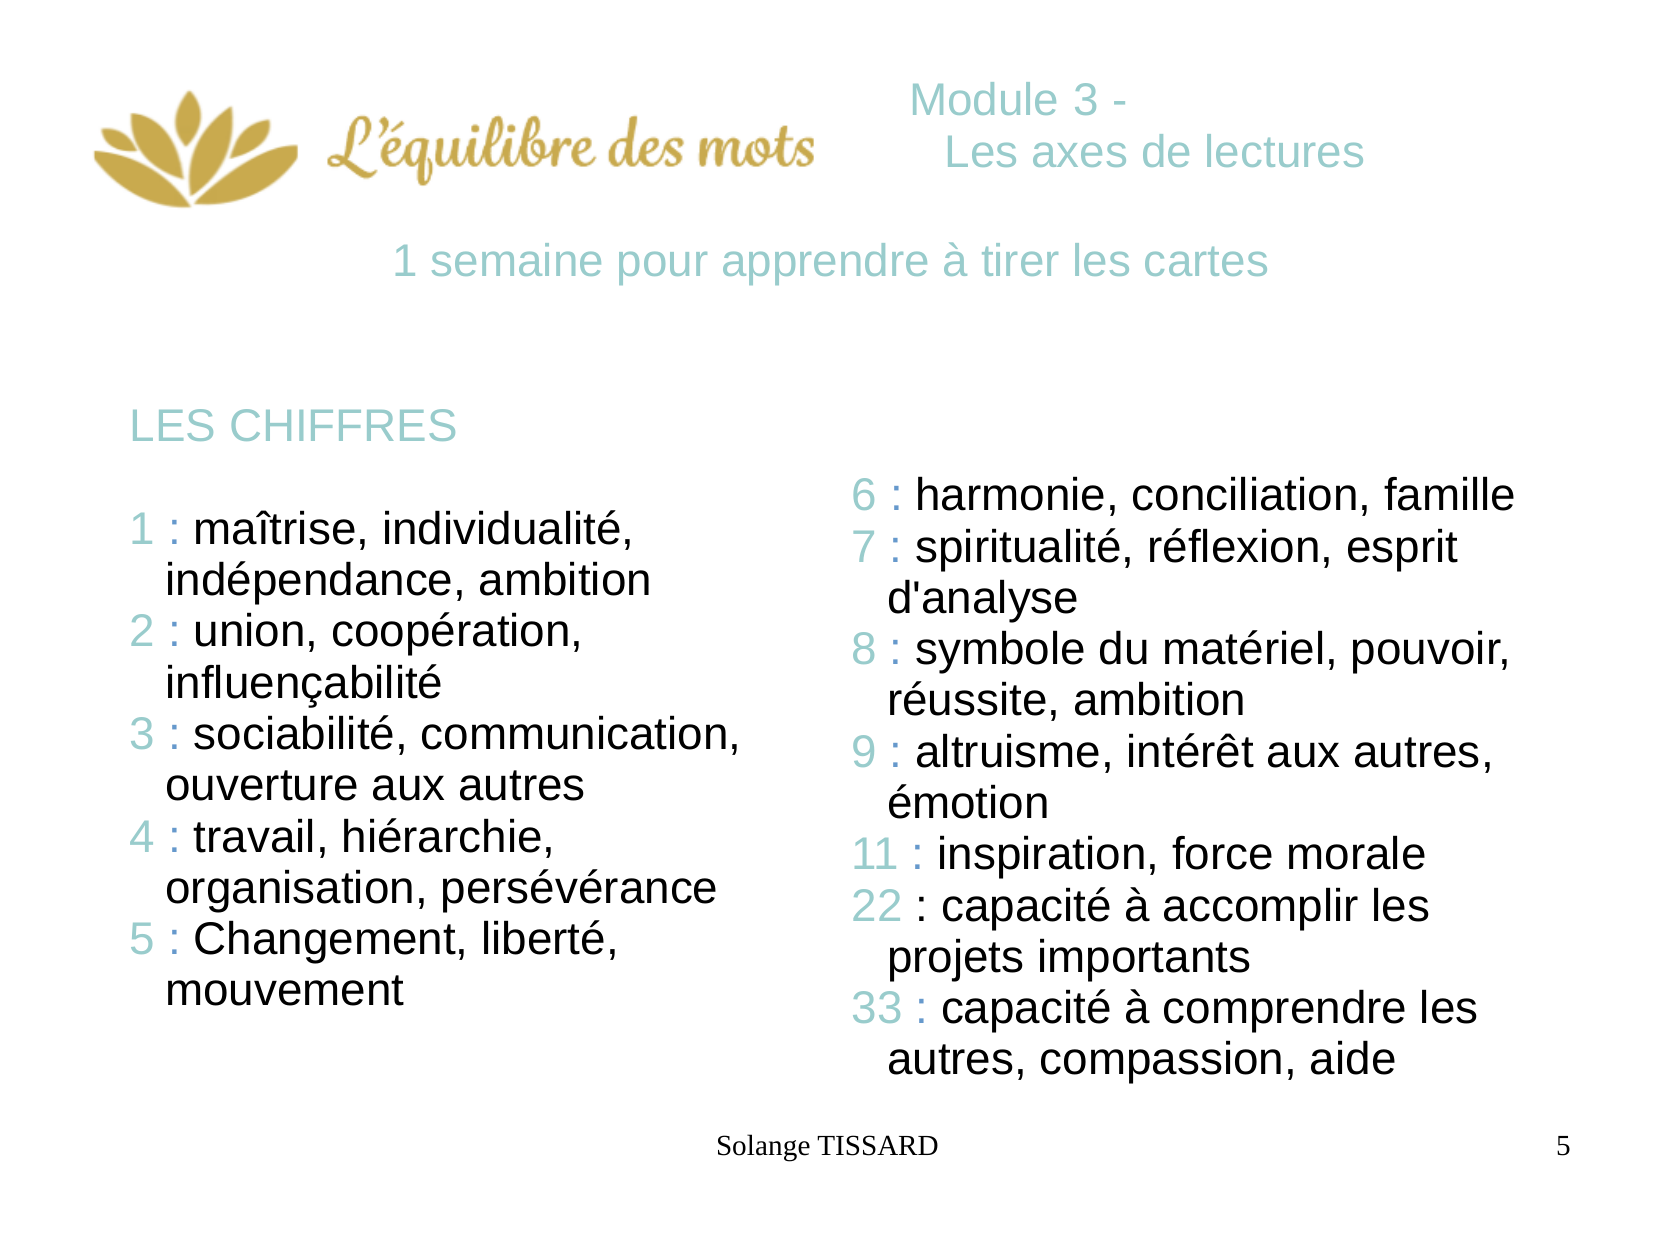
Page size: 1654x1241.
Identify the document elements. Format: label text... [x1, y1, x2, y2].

picture [62, 82, 839, 225]
subtitle LES CHIFFRES 1 : maîtrise, individualité, indépendance, ambition 2 : union, coopération, influençabilité 3 : sociabilité, communication, ouverture aux autres 4 : travail, hiérarchie, organisation, persévérance 5 : Changement, liberté, mouvement [129, 329, 814, 1087]
text_box 6 : harmonie, conciliation, famille 7 : spiritualité, réflexion, esprit d'analyse 8 : symbole du matériel, pouvoir, réussite, ambition 9 : altruisme, intérêt aux autres, émotion 11 : inspiration, force morale 22 : capacité à accomplir les projets importants 33 : capacité à comprendre les autres, compassion, aide [851, 330, 1571, 1172]
text_box 1 semaine pour apprendre à tirer les cartes [377, 227, 1347, 319]
title Module 3 - Les axes de lectures [909, 35, 1575, 213]
